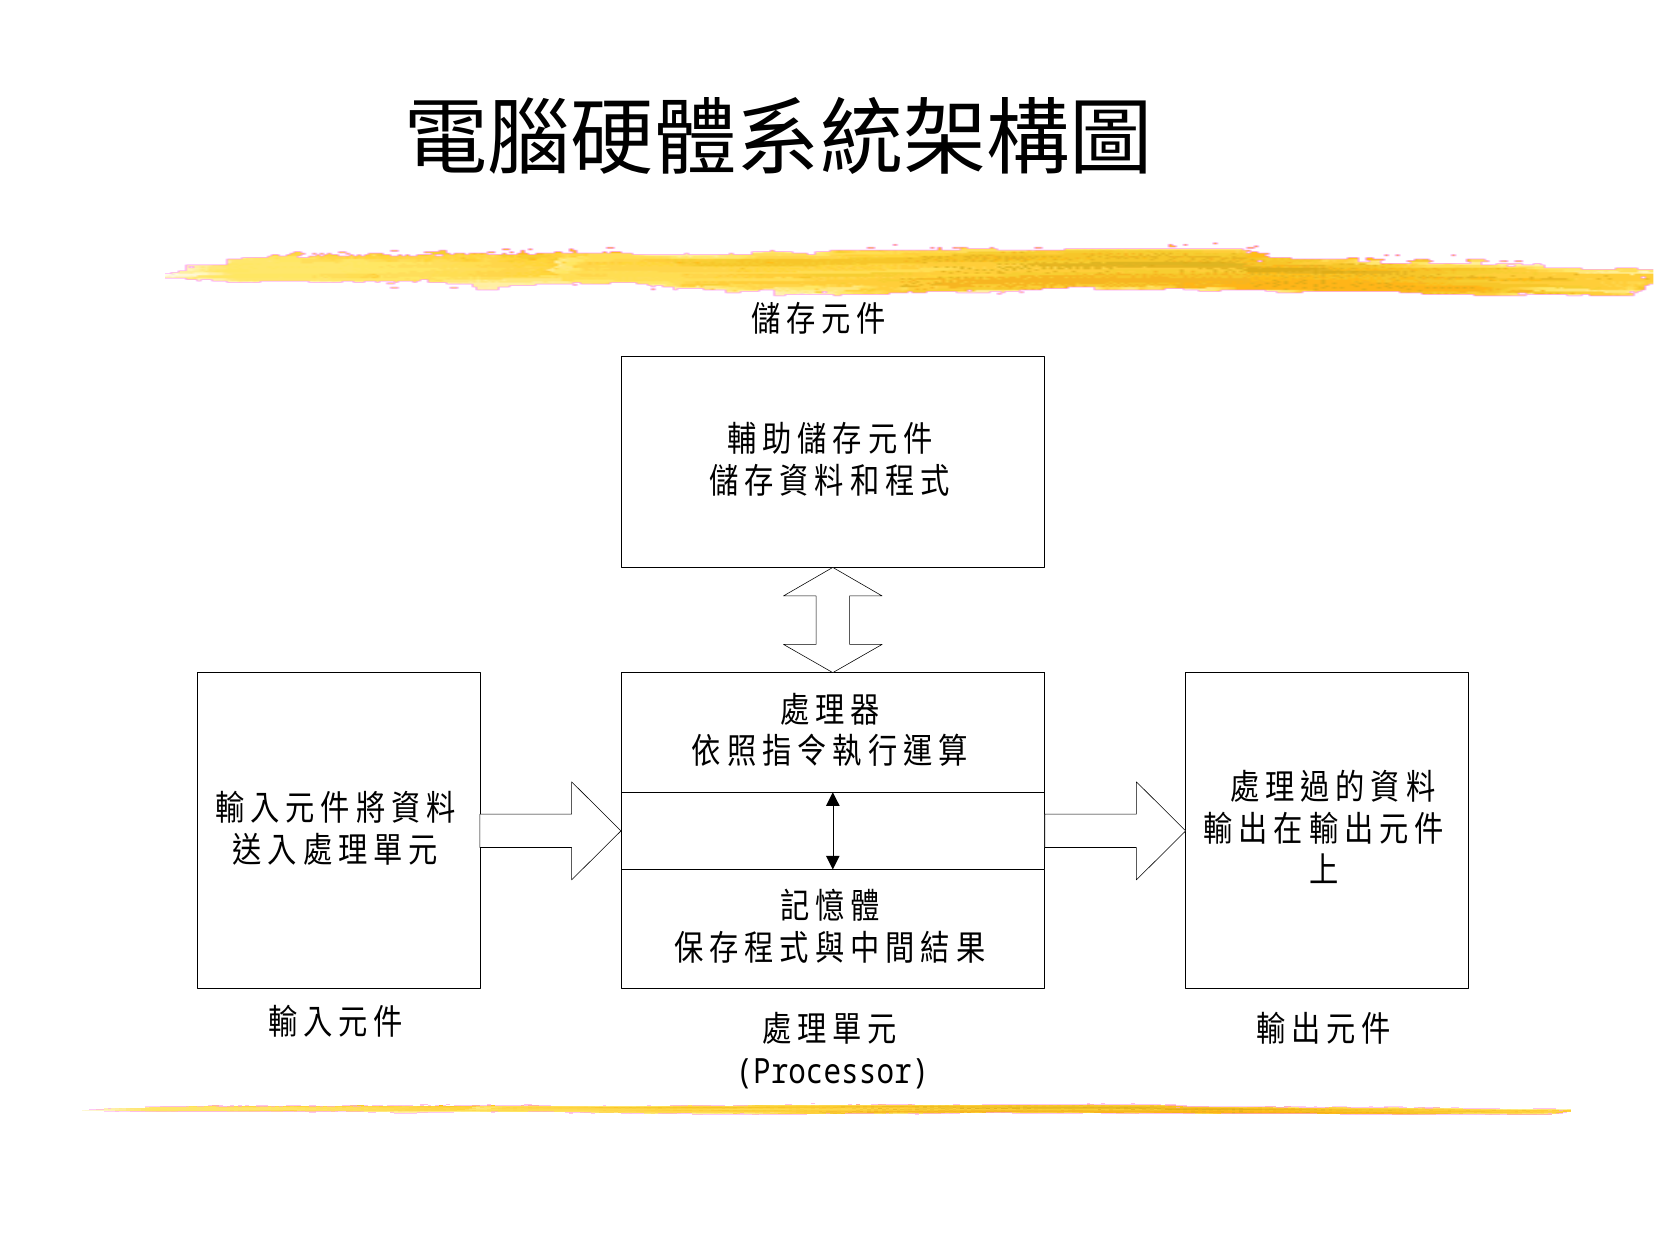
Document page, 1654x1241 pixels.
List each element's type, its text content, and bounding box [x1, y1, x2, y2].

chart [196, 293, 1471, 1098]
picture [82, 1102, 1571, 1117]
title 電腦硬體系統架構圖 [76, 28, 1482, 236]
picture [165, 237, 1654, 308]
